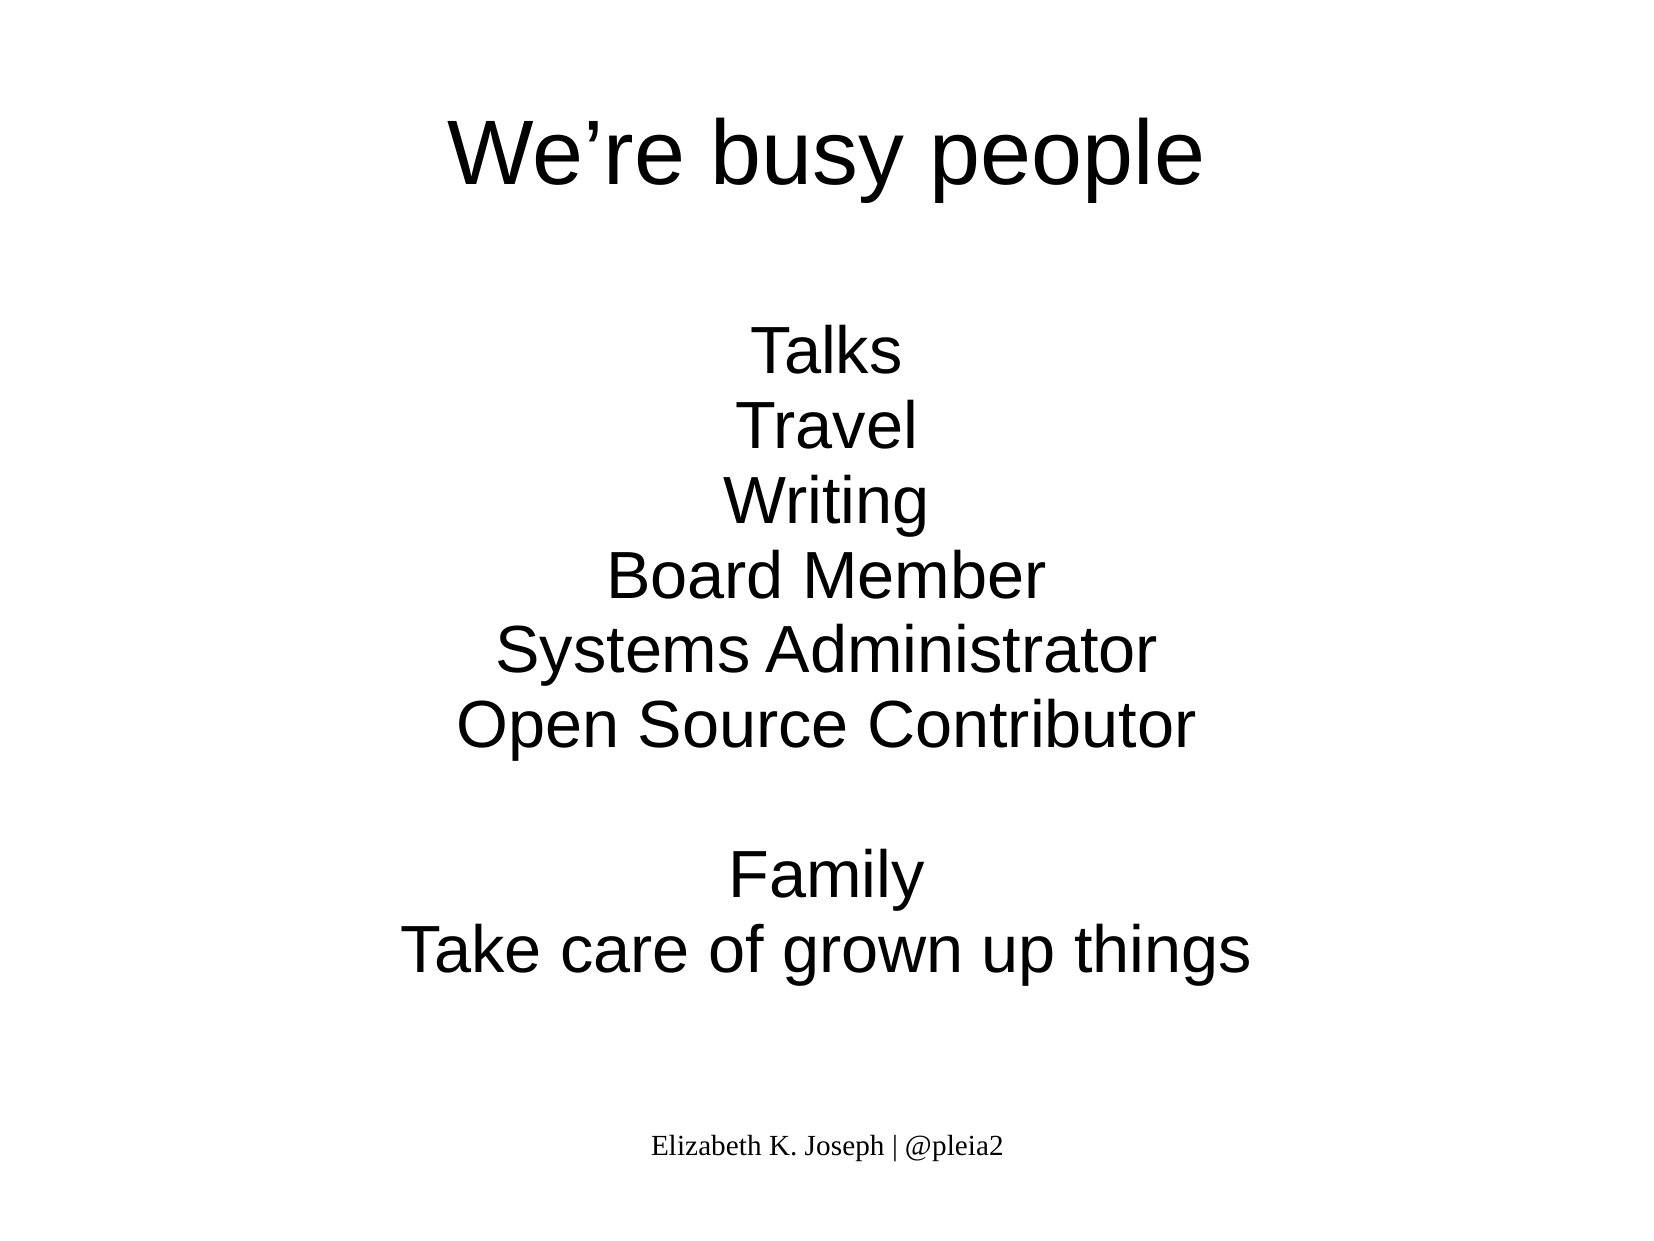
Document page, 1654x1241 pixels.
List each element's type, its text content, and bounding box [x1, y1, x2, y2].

subtitle Talks Travel Writing Board Member Systems Administrator Open Source Contributor Family Take care of grown up things [82, 290, 1571, 1010]
title We’re busy people [82, 49, 1571, 257]
